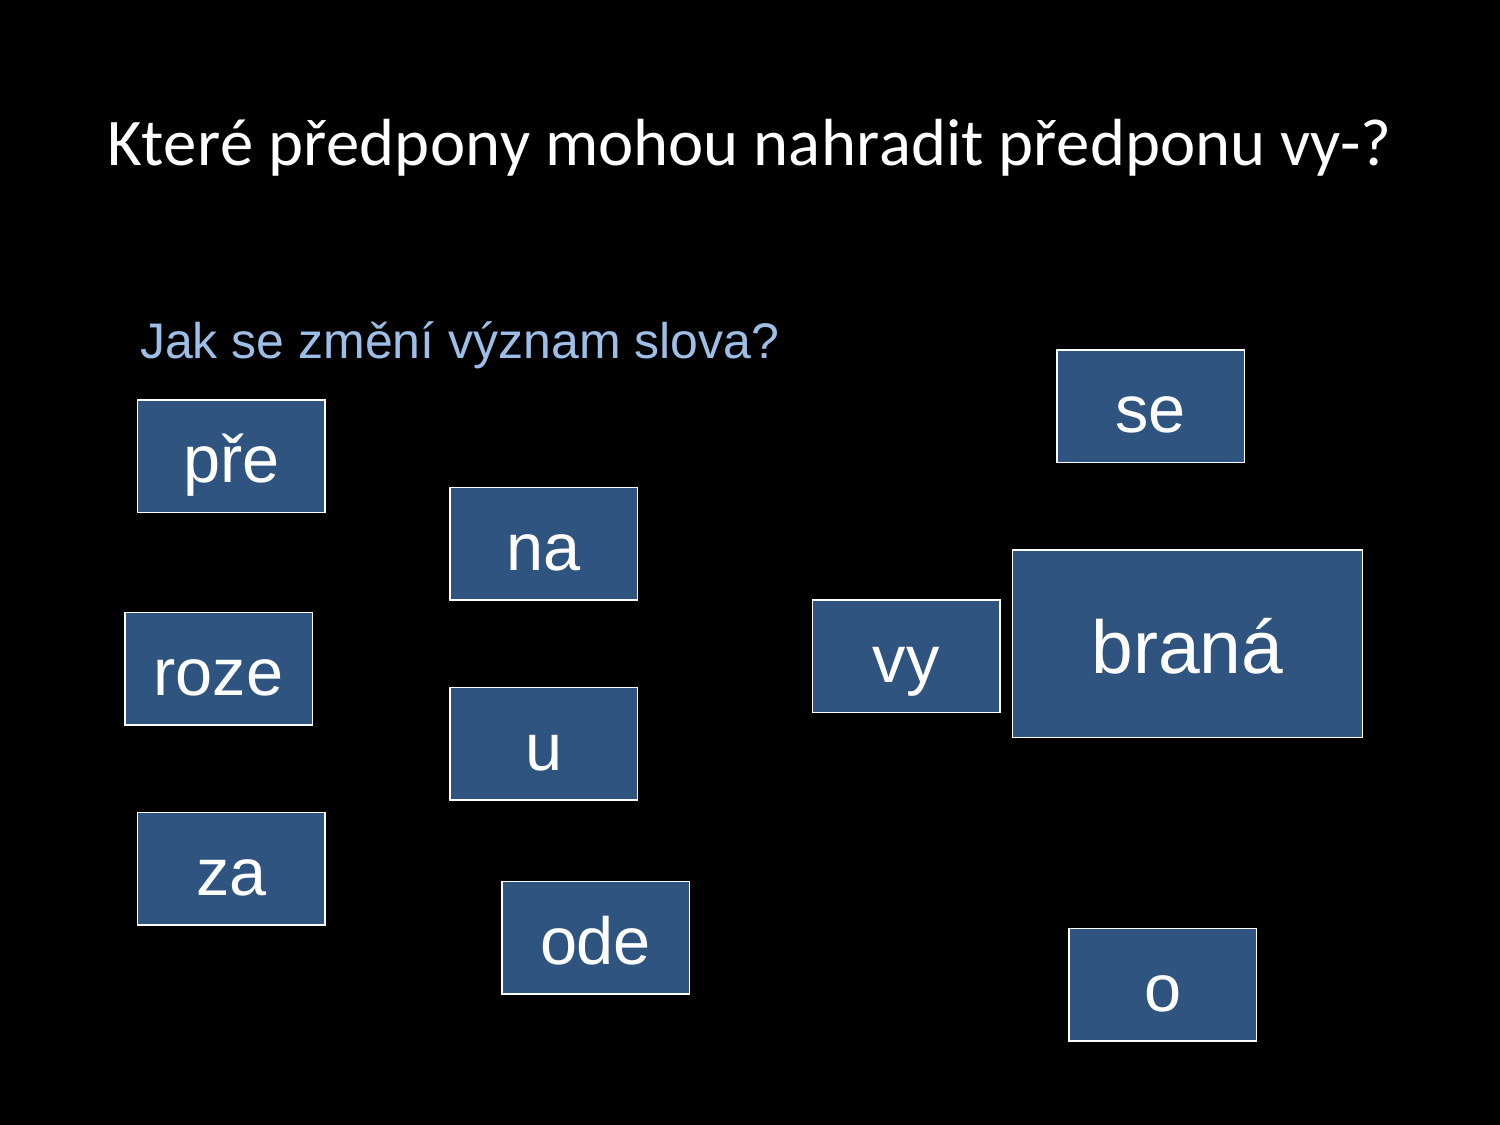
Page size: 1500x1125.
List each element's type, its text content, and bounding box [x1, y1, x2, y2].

text_box se [1056, 349, 1245, 463]
text_box roze [124, 612, 313, 725]
text_box za [137, 812, 325, 925]
text_box o [1068, 928, 1257, 1042]
text_box vy [812, 599, 1000, 713]
text_box braná [1012, 549, 1363, 738]
text_box na [449, 487, 638, 600]
text_box Jak se změní význam slova? [125, 300, 795, 376]
text_box pře [137, 399, 325, 513]
text_box u [449, 687, 638, 800]
title Které předpony mohou nahradit předponu vy-? [75, 45, 1426, 233]
text_box ode [501, 881, 690, 994]
